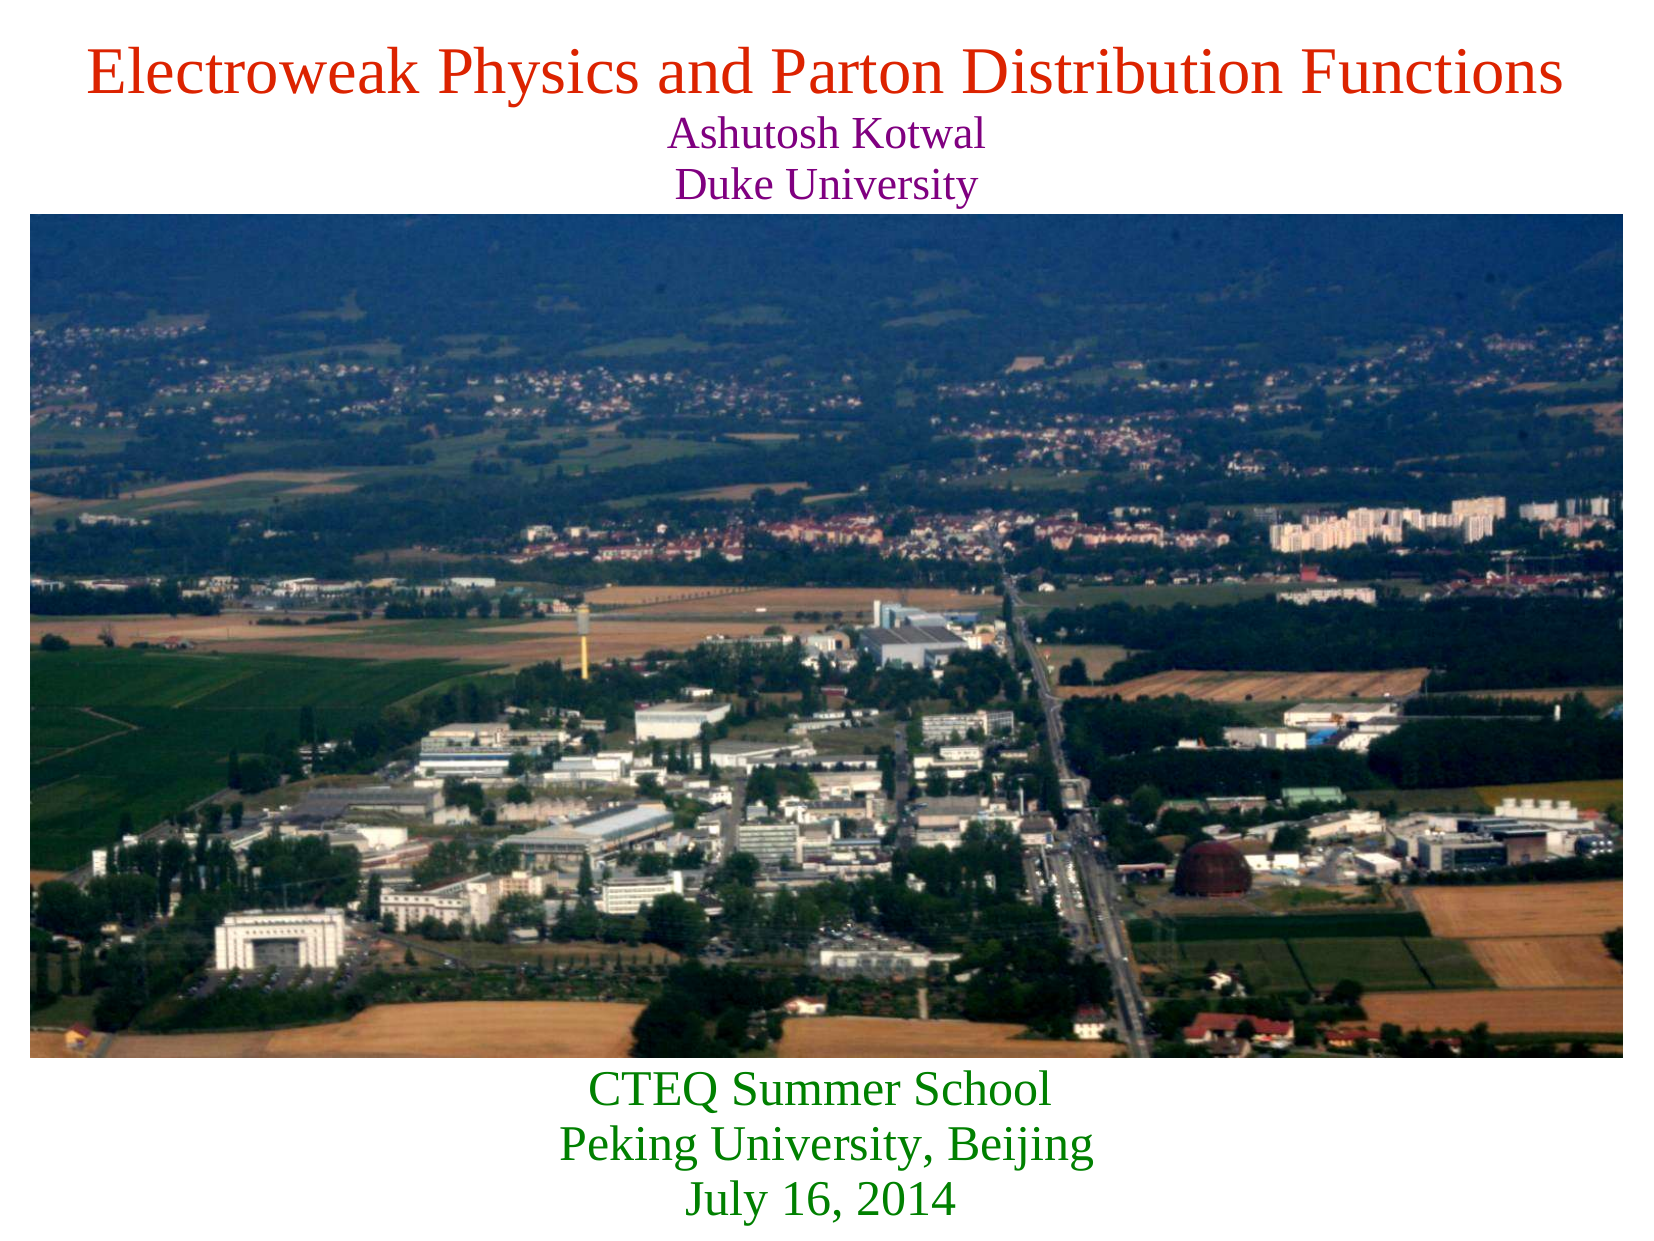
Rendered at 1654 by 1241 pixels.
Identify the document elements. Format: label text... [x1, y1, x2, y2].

picture [30, 214, 1623, 1058]
title CTEQ Summer School Peking University, Beijing July 16, 2014 [114, 1058, 1527, 1241]
title Electroweak Physics and Parton Distribution Functions Ashutosh Kotwal Duke University [0, 0, 1654, 284]
